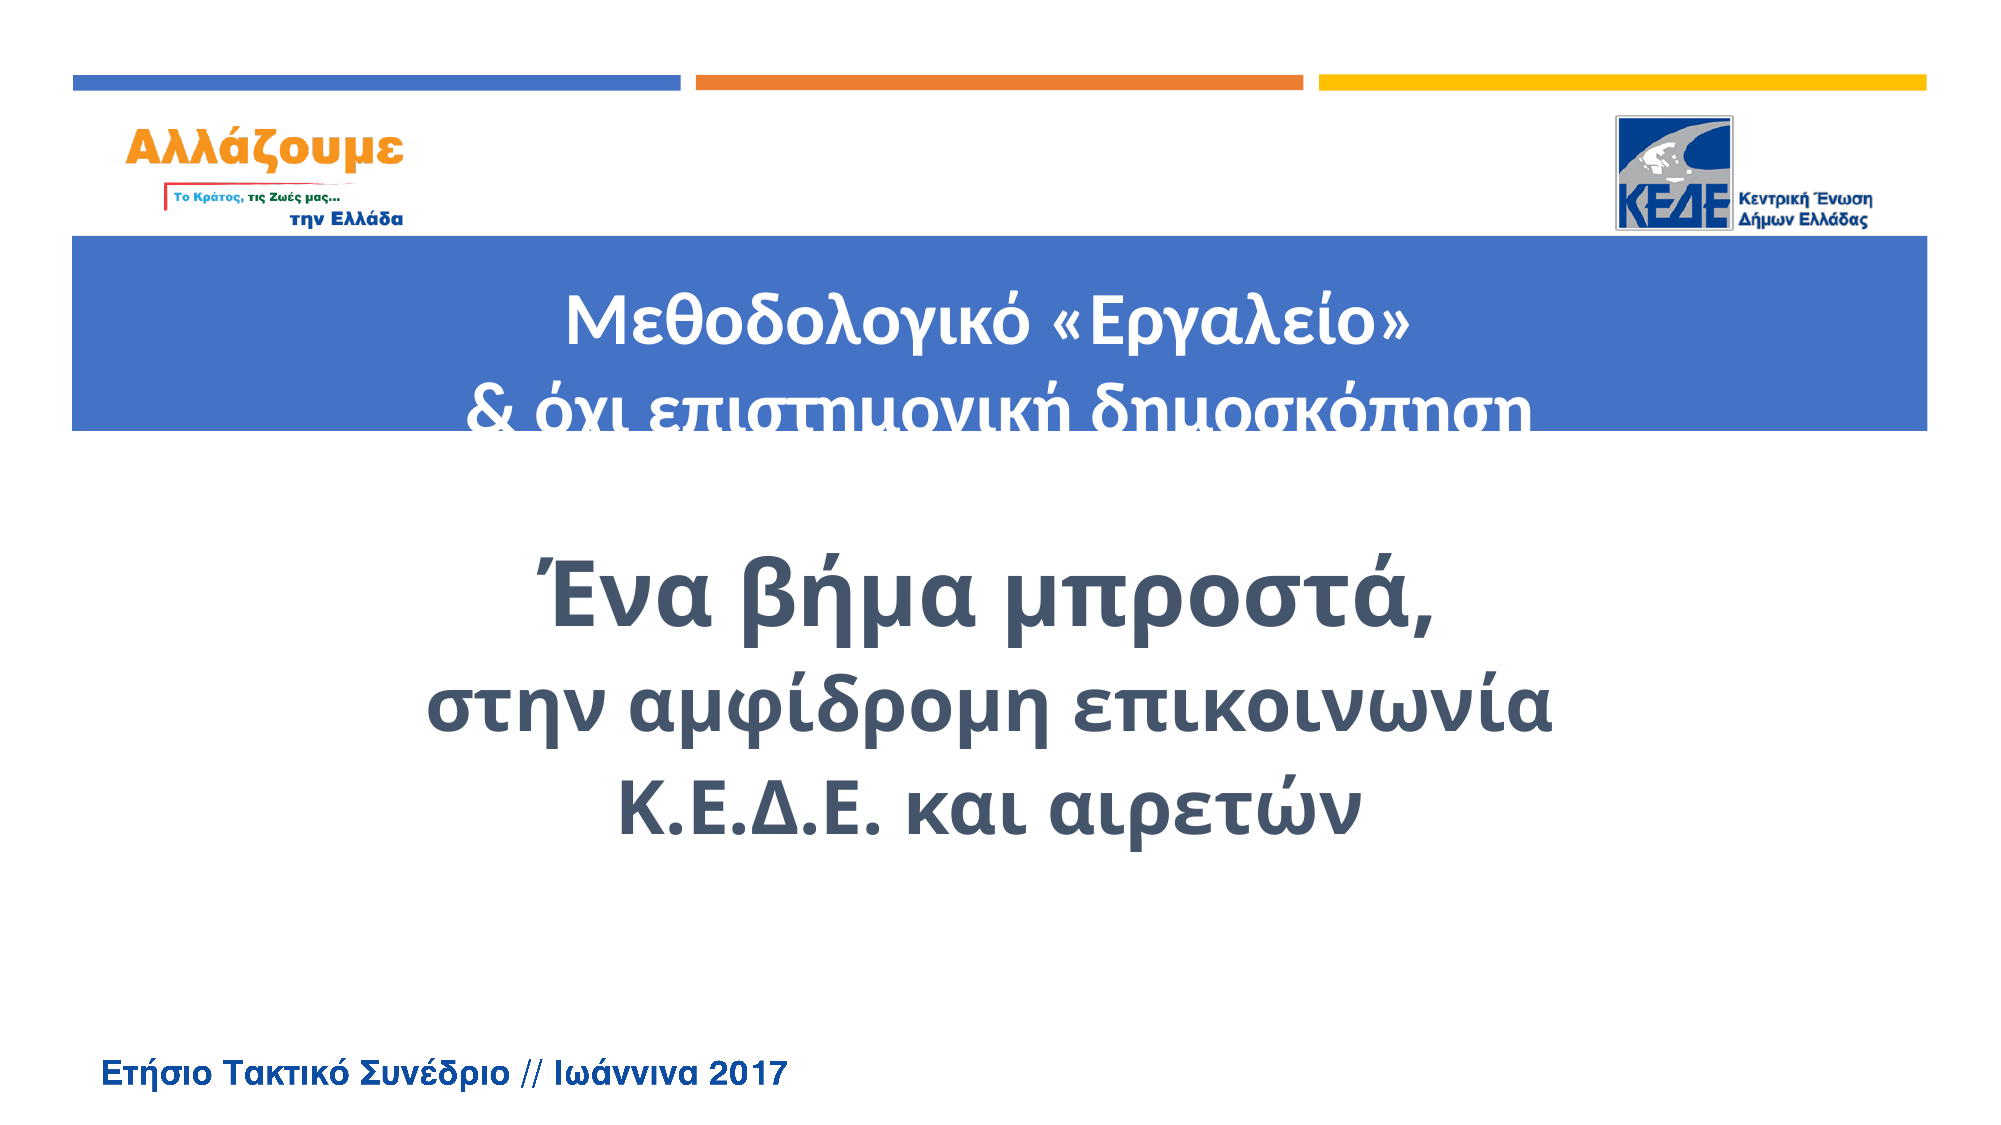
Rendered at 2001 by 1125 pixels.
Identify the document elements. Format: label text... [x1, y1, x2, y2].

picture [1611, 108, 1879, 235]
list Ένα βήμα μπροστά, στην αμφίδρομη επικοινωνία Κ.Ε.Δ.Ε. και αιρετών [95, 527, 1905, 1045]
title Μεθοδολογικό «Εργαλείο» & όχι επιστημονική δημοσκόπηση [95, 262, 1905, 444]
picture [50, 1003, 841, 1122]
picture [95, 114, 435, 235]
